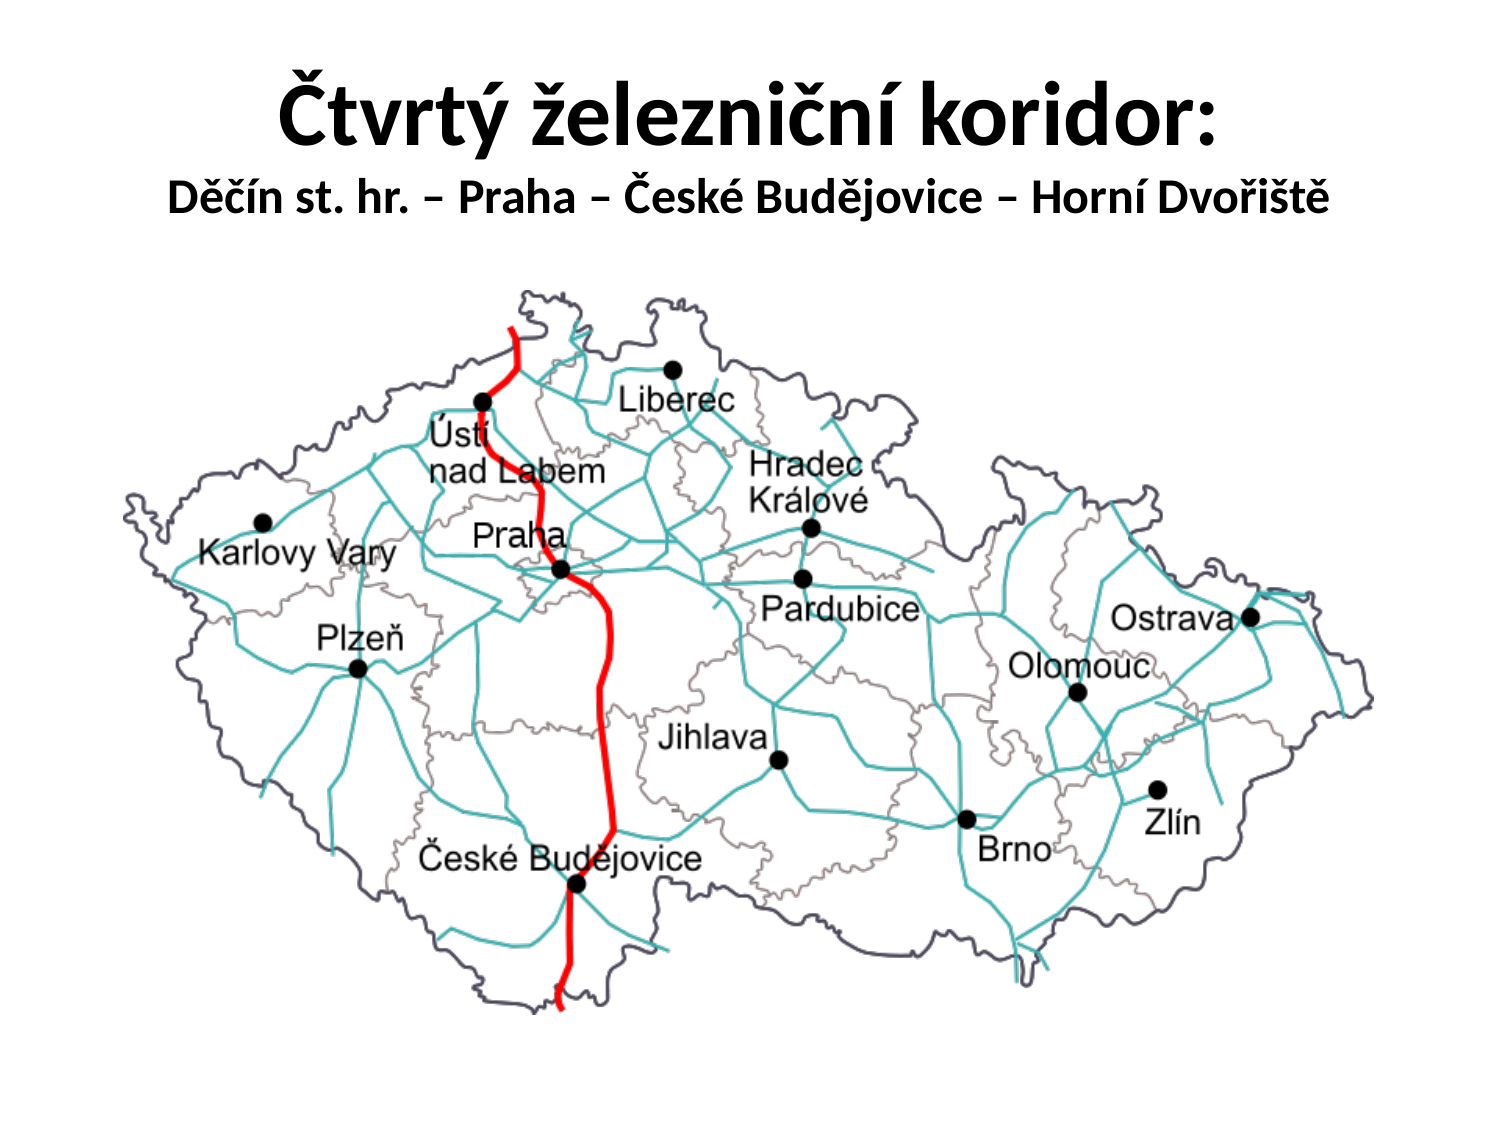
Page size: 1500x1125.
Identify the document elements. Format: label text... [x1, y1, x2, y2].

title Čtvrtý železniční koridor: Děčín st. hr. – Praha – České Budějovice – Horní Dvořiště [75, 45, 1426, 233]
picture [123, 290, 1374, 1015]
